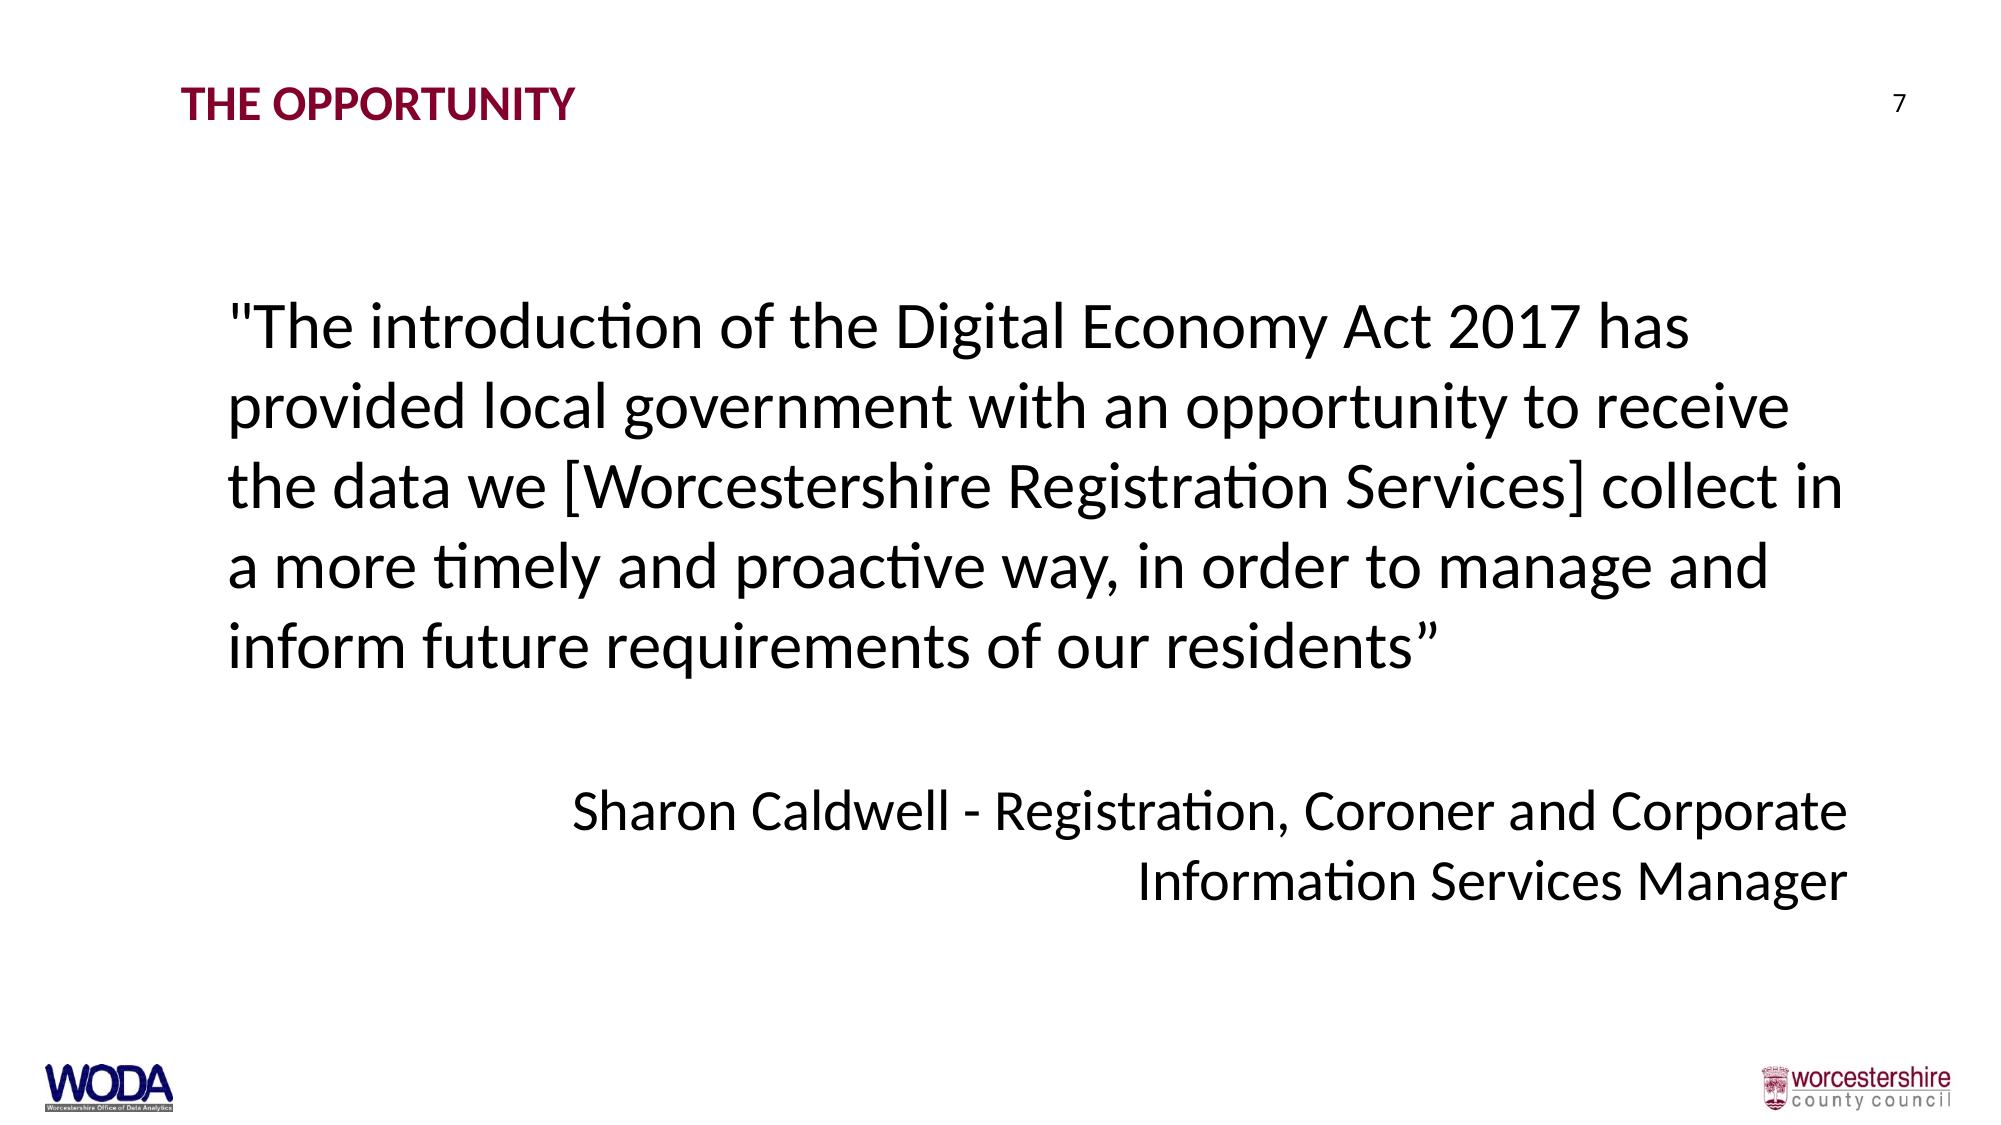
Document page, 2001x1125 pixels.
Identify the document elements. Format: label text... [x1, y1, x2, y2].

text_box "The introduction of the Digital Economy Act 2017 has provided local government with an opportunity to receive the data we [Worcestershire Registration Services] collect in a more timely and proactive way, in order to manage and inform future requirements of our residents” Sharon Caldwell - Registration, Coroner and Corporate Information Services Manager [212, 194, 1865, 1109]
slide_number 1 [1850, 87, 1907, 148]
picture [1749, 1055, 1971, 1121]
picture [45, 1064, 173, 1112]
text_box THE OPPORTUNITY [180, 70, 1777, 183]
